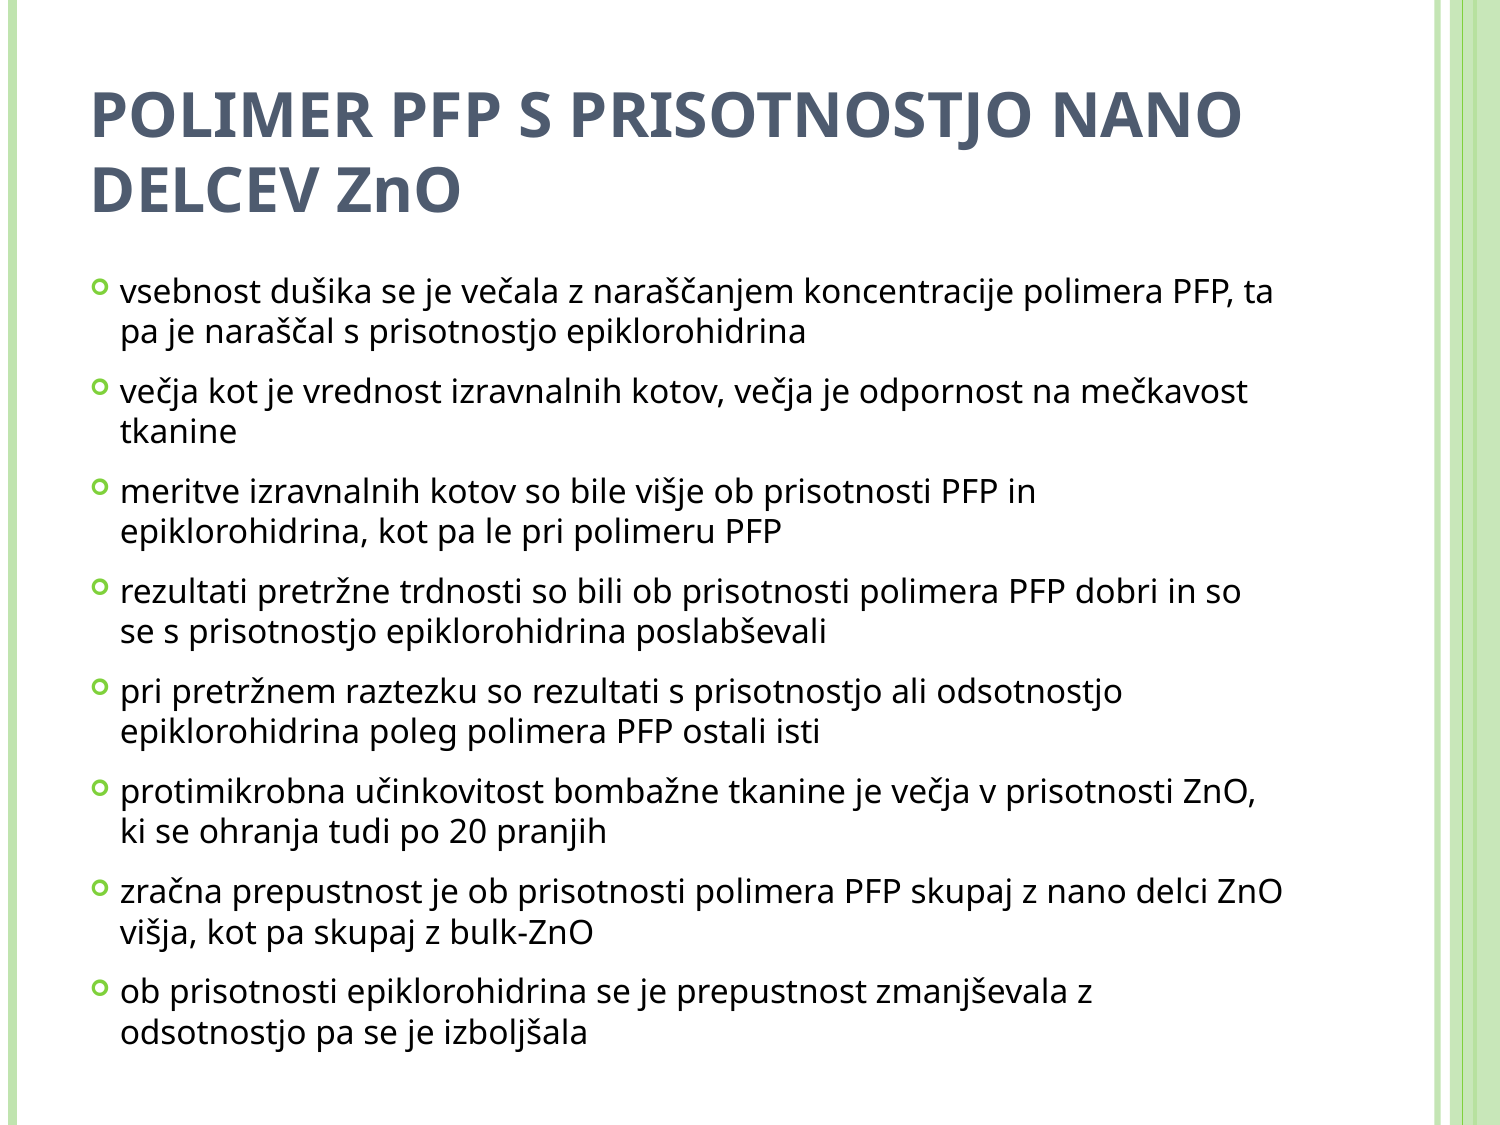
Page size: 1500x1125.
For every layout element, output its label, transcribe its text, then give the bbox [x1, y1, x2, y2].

list vsebnost dušika se je večala z naraščanjem koncentracije polimera PFP, ta pa je naraščal s prisotnostjo epiklorohidrina večja kot je vrednost izravnalnih kotov, večja je odpornost na mečkavost tkanine meritve izravnalnih kotov so bile višje ob prisotnosti PFP in epiklorohidrina, kot pa le pri polimeru PFP rezultati pretržne trdnosti so bili ob prisotnosti polimera PFP dobri in so se s prisotnostjo epiklorohidrina poslabševali pri pretržnem raztezku so rezultati s prisotnostjo ali odsotnostjo epiklorohidrina poleg polimera PFP ostali isti protimikrobna učinkovitost bombažne tkanine je večja v prisotnosti ZnO, ki se ohranja tudi po 20 pranjih zračna prepustnost je ob prisotnosti polimera PFP skupaj z nano delci ZnO višja, kot pa skupaj z bulk-ZnO ob prisotnosti epiklorohidrina se je prepustnost zmanjševala z odsotnostjo pa se je izboljšala [75, 262, 1300, 1062]
title POLIMER PFP S PRISOTNOSTJO NANO DELCEV ZnO [75, 45, 1300, 233]
